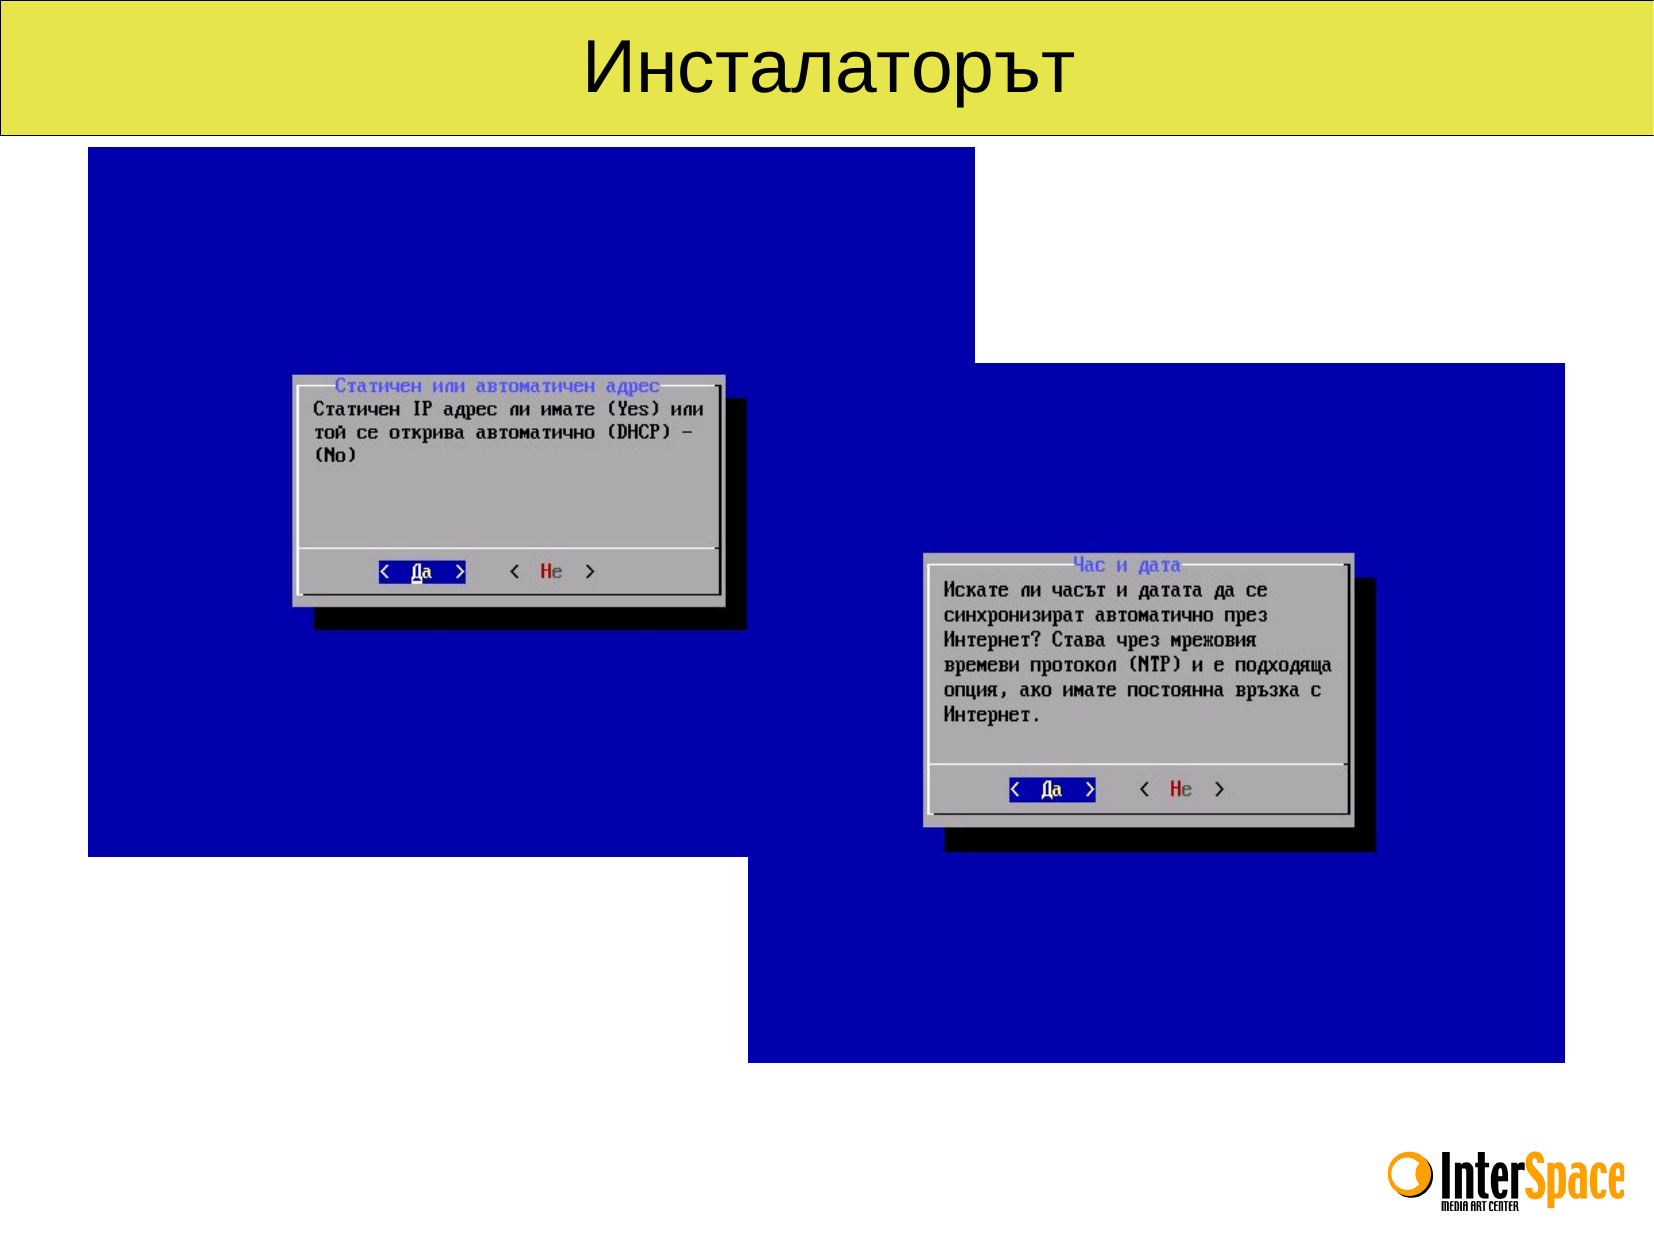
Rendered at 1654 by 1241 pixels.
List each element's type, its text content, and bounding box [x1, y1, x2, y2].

picture [88, 147, 1565, 1063]
title Инсталаторът [123, 14, 1536, 119]
